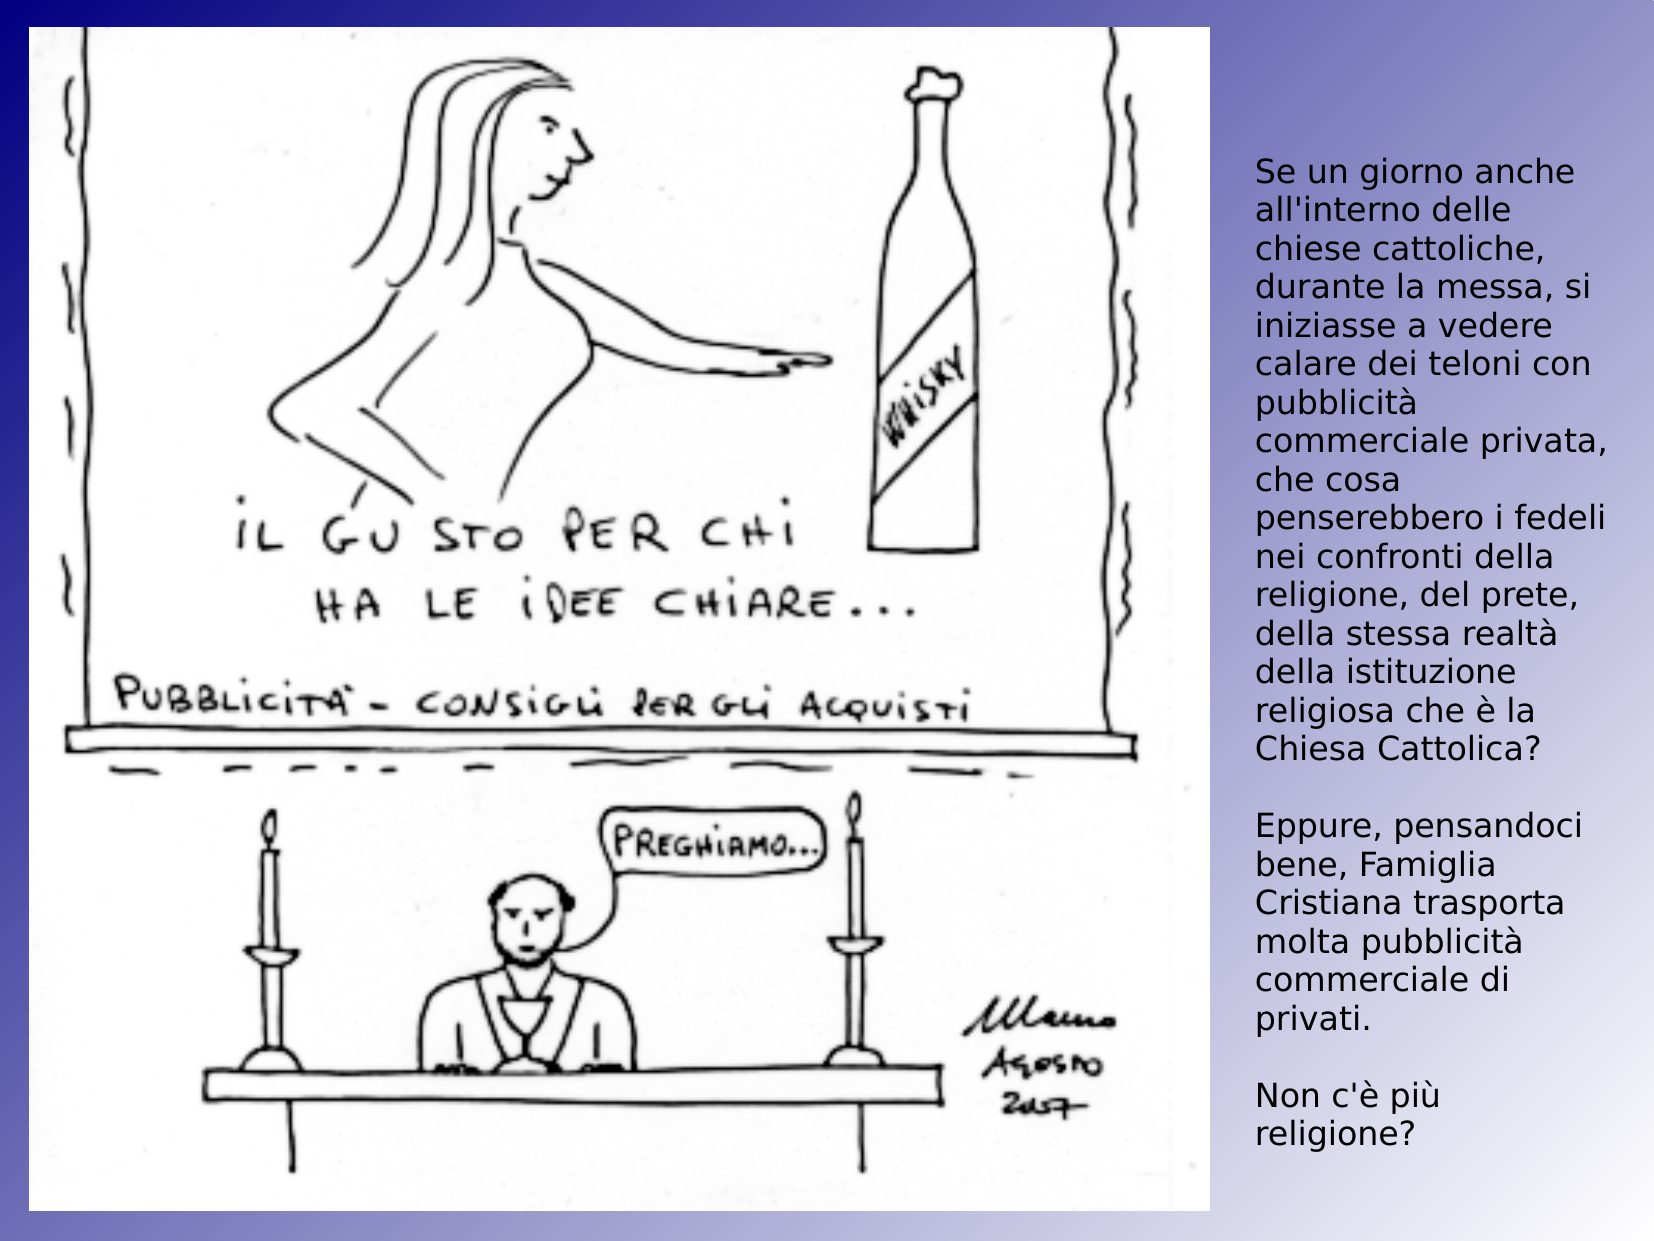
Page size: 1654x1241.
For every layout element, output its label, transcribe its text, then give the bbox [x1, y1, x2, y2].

text_box Se un giorno anche all'interno delle chiese cattoliche, durante la messa, si iniziasse a vedere calare dei teloni con pubblicità commerciale privata, che cosa penserebbero i fedeli nei confronti della religione, del prete, della stessa realtà della istituzione religiosa che è la Chiesa Cattolica? Eppure, pensandoci bene, Famiglia Cristiana trasporta molta pubblicità commerciale di privati. Non c'è più religione? [1240, 29, 1625, 1211]
picture [29, 27, 1210, 1211]
